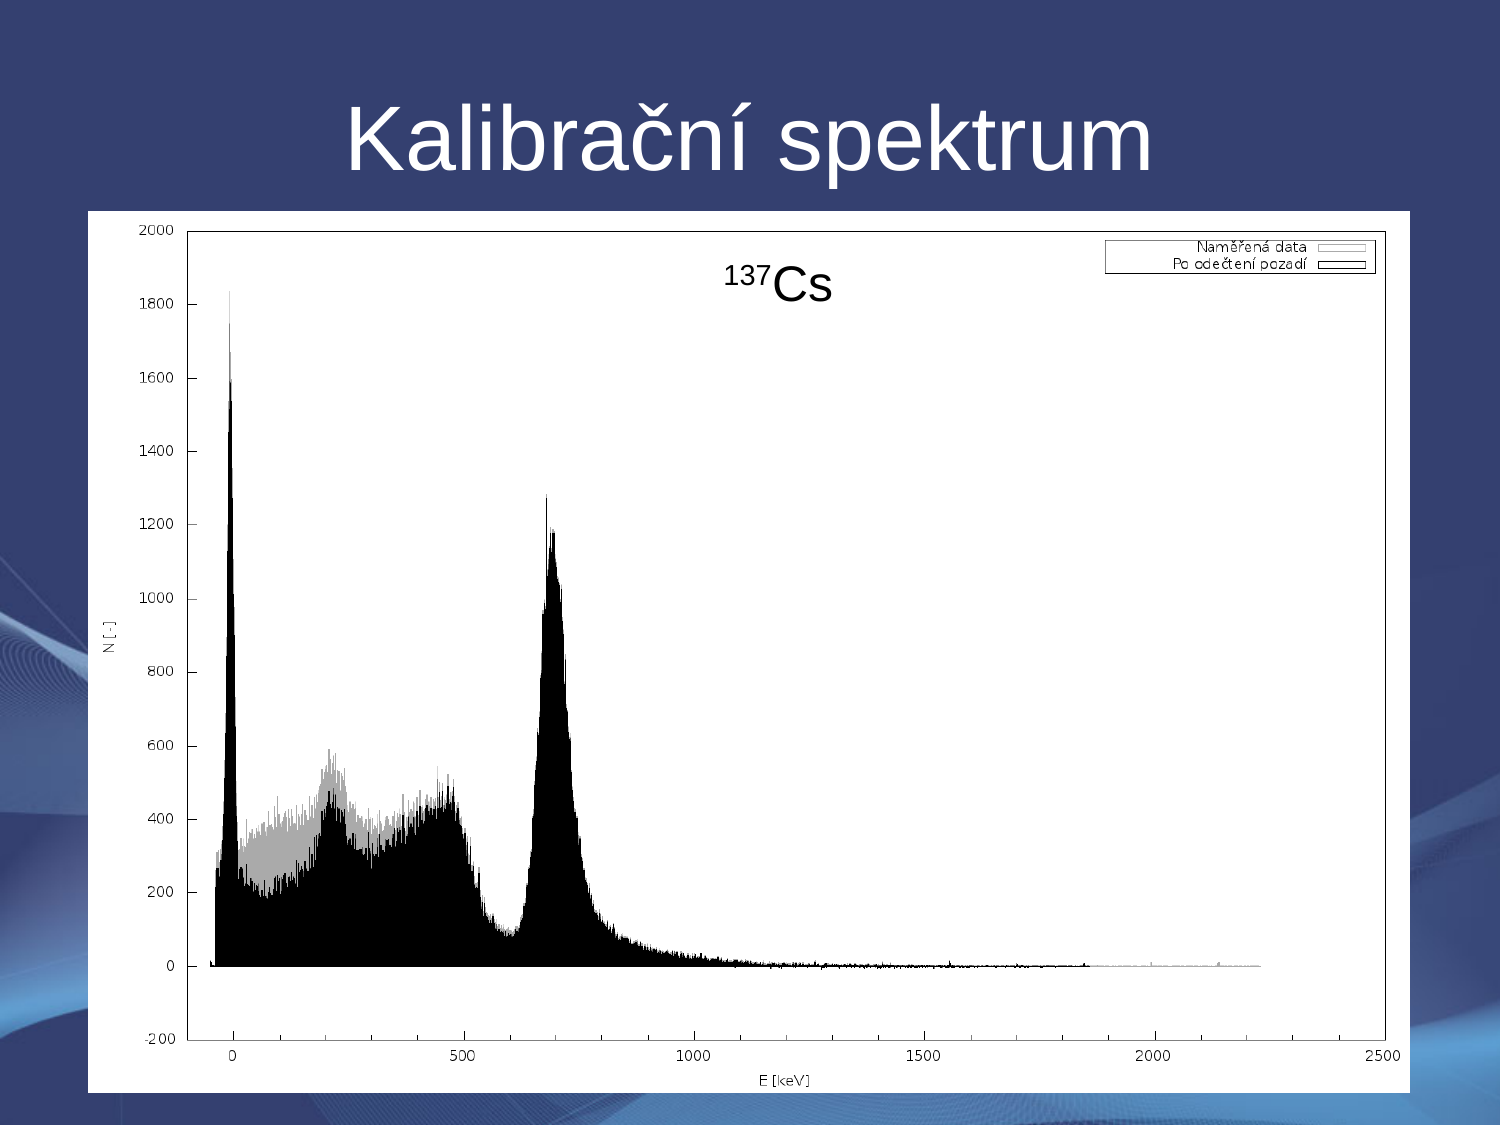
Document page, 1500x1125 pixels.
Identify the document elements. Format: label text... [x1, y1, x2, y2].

title Kalibrační spektrum [75, 45, 1426, 233]
text_box 137Cs [708, 248, 849, 322]
picture [0, 0, 1500, 1125]
